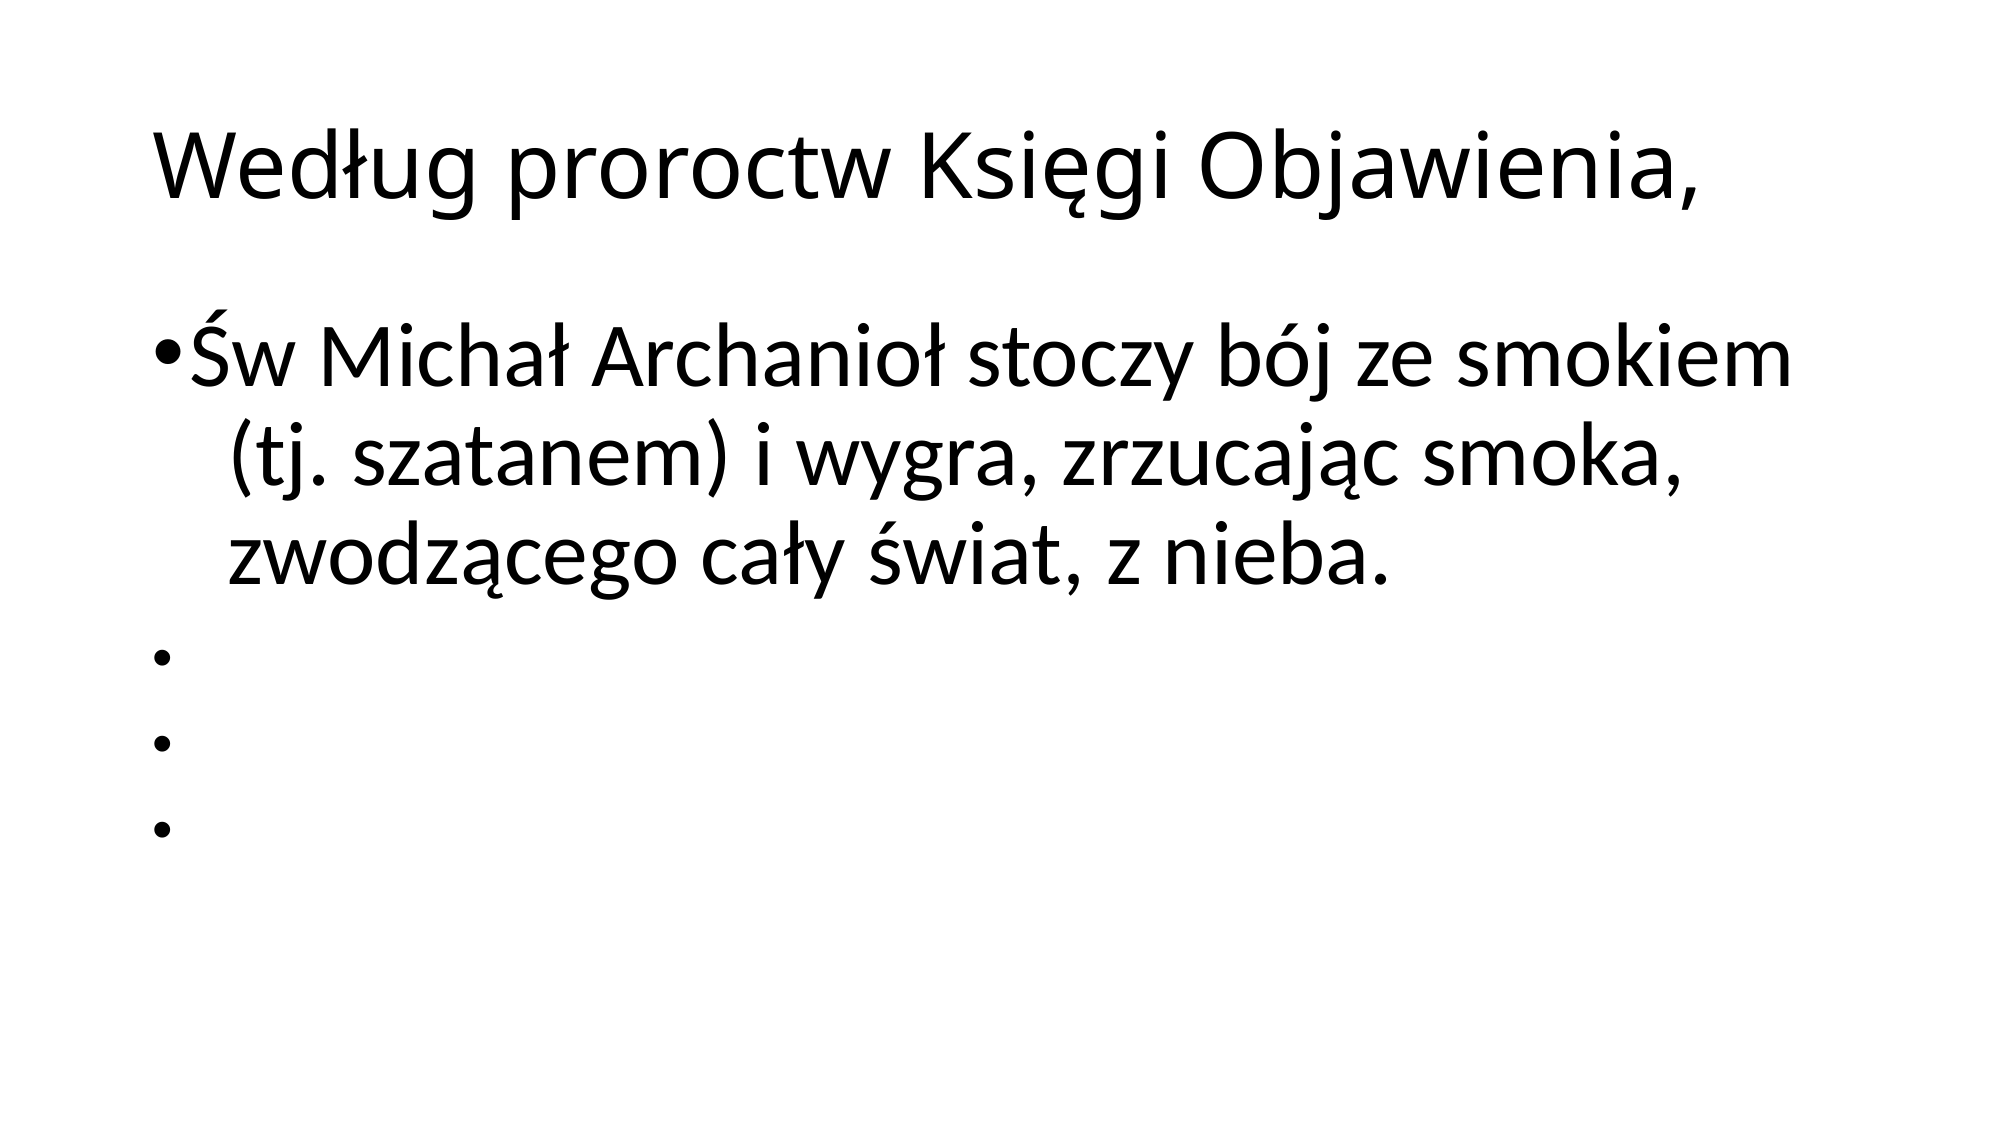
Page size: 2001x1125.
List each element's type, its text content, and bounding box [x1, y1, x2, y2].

list Św Michał Archanioł stoczy bój ze smokiem (tj. szatanem) i wygra, zrzucając smoka, zwodzącego cały świat, z nieba. [137, 299, 1863, 1014]
title Według proroctw Księgi Objawienia, [137, 59, 1863, 278]
